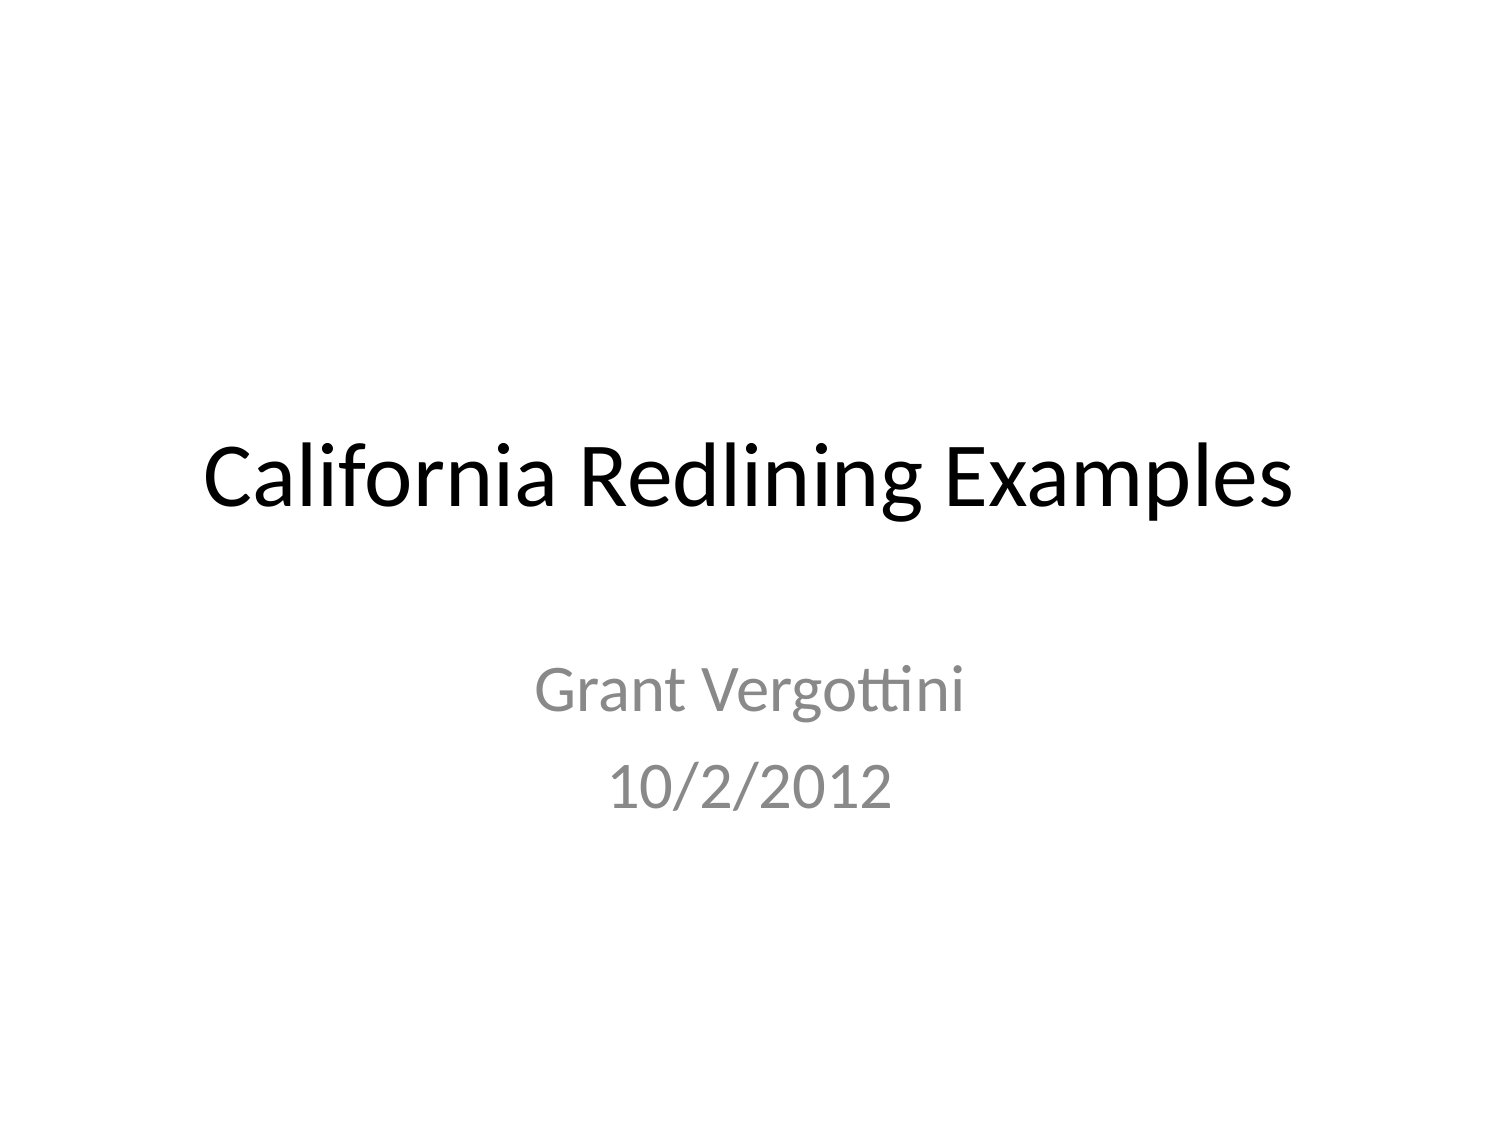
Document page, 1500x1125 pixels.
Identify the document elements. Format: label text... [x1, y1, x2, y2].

title California Redlining Examples [112, 349, 1388, 591]
subtitle Grant Vergottini 10/2/2012 [225, 637, 1276, 925]
